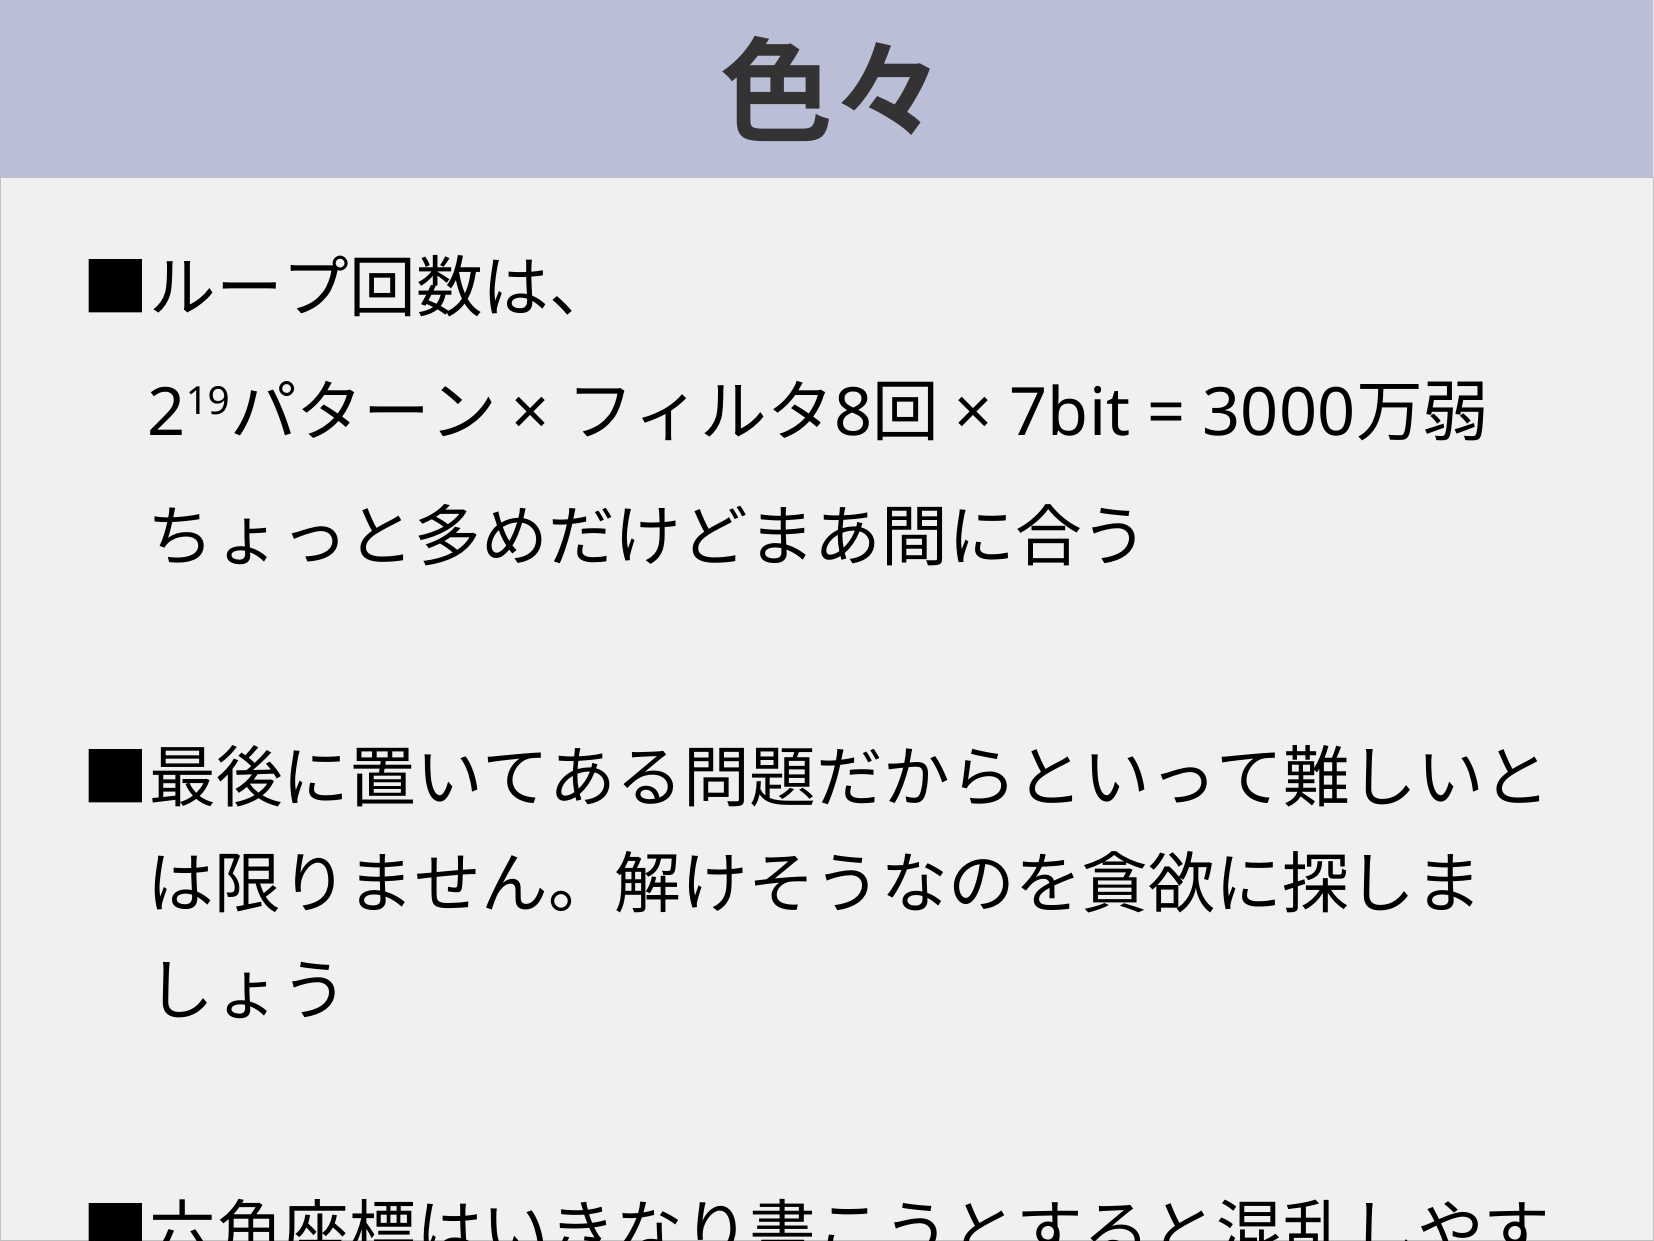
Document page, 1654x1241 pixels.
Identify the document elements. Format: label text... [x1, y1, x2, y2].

title 色々 [70, 0, 1595, 197]
list ■ループ回数は、 219パターン × フィルタ8回 × 7bit = 3000万弱 ちょっと多めだけどまあ間に合う ■最後に置いてある問題だからといって難しいとは限りません。解けそうなのを貪欲に探しましょう ■六角座標はいきなり書こうとすると混乱しやすいので、一度は触れておきましょう [70, 212, 1619, 1165]
